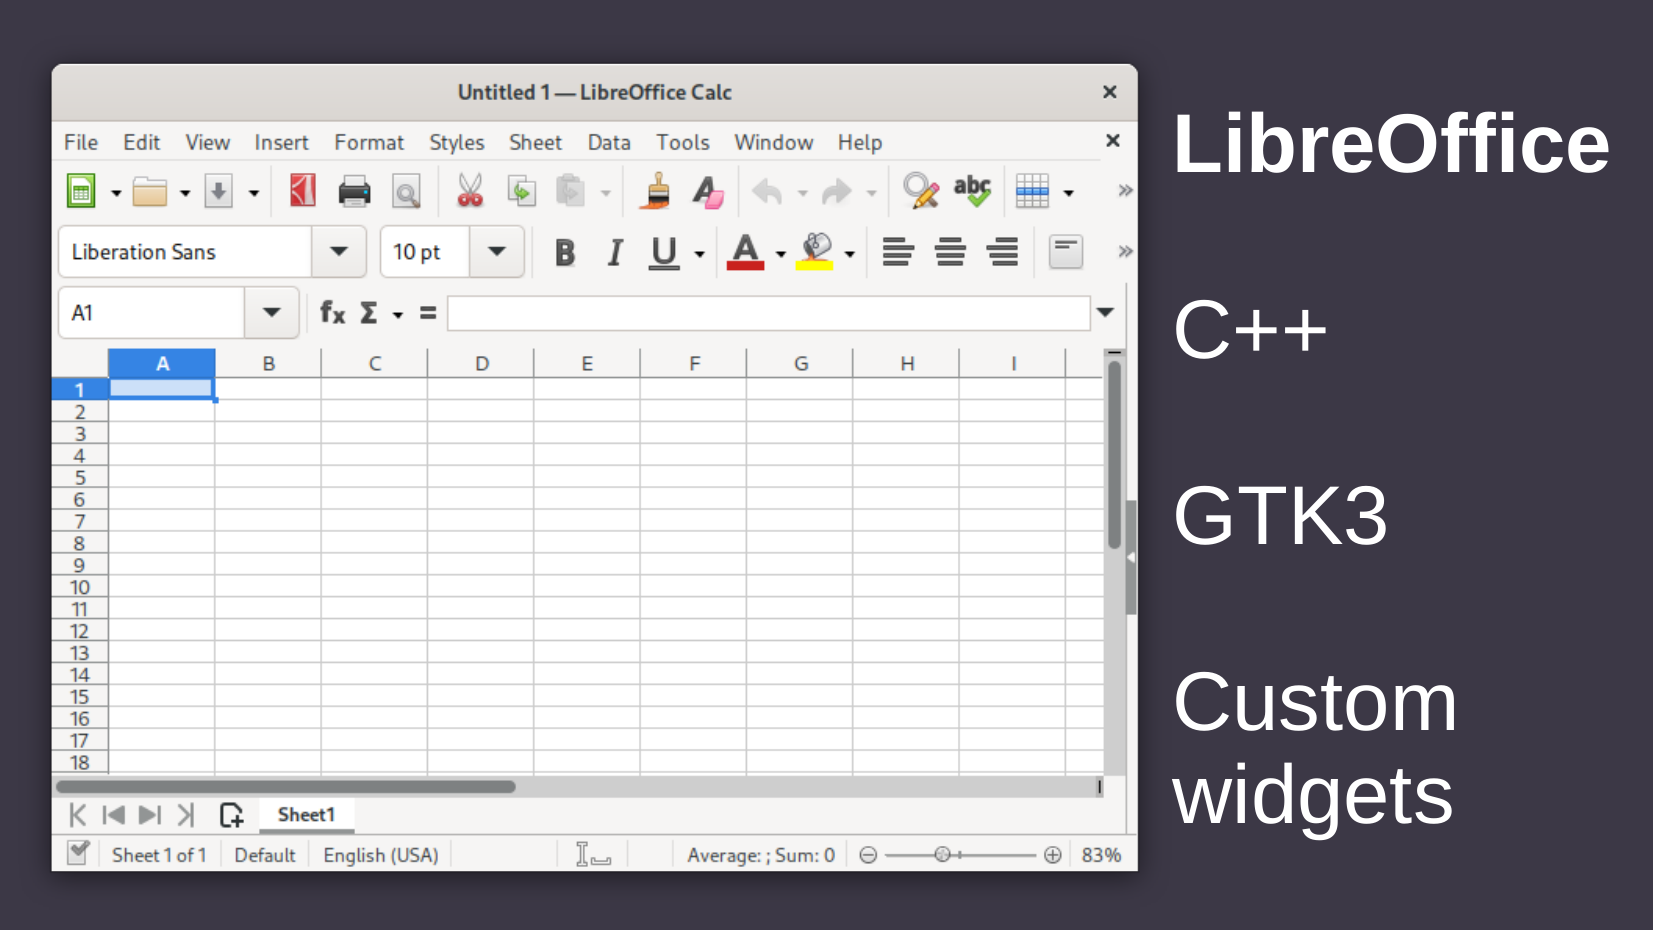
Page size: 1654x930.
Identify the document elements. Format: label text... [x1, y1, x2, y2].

picture [11, 28, 1179, 917]
text_box LibreOffice C++ GTK3 Custom widgets [1158, 89, 1653, 930]
